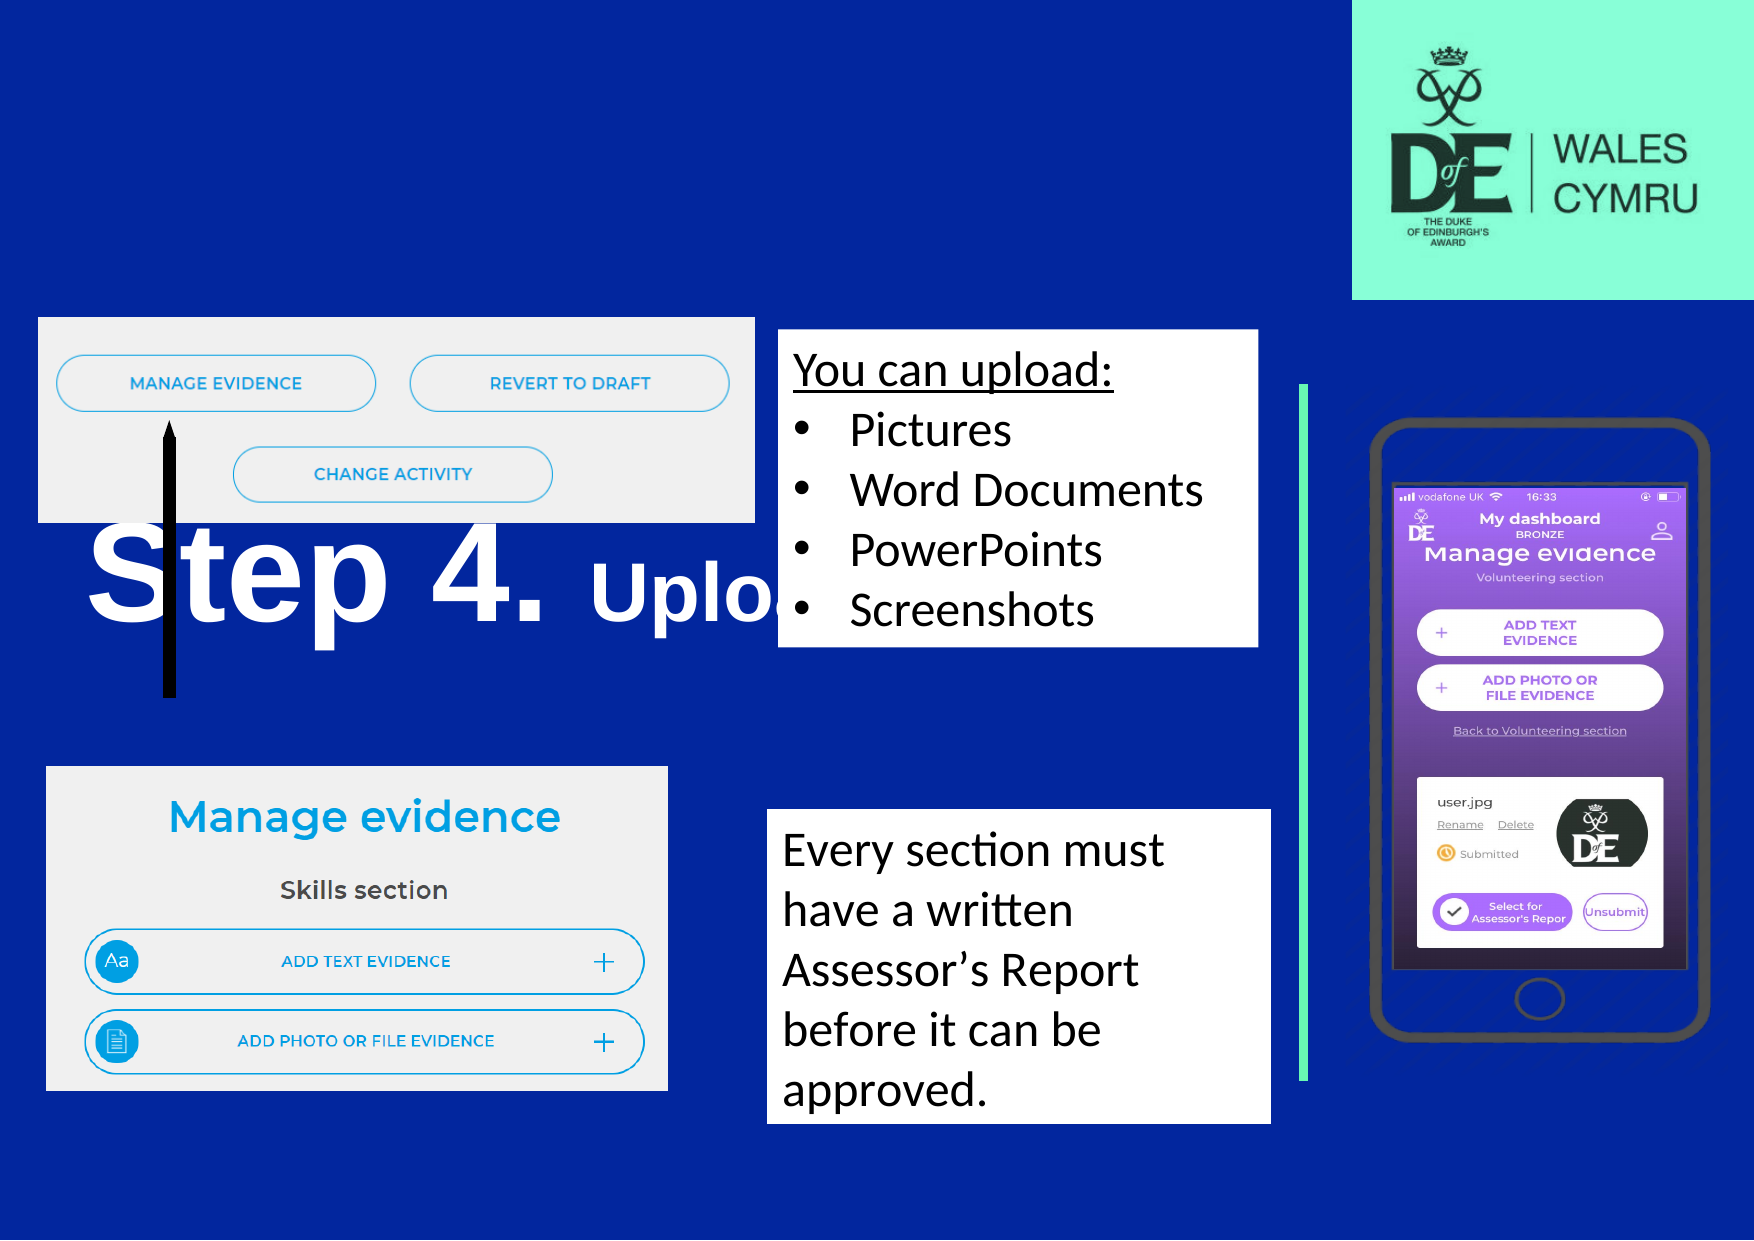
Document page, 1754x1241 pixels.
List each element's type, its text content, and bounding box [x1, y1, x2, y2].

picture [1345, 383, 1729, 1077]
picture [38, 317, 755, 523]
text_box Every section must have a written Assessor’s Report before it can be approved. [767, 809, 1271, 1124]
text_box You can upload: Pictures Word Documents PowerPoints Screenshots [778, 329, 1259, 648]
picture [46, 766, 668, 1091]
title Step 4. Upload Evidence [46, 0, 1630, 237]
